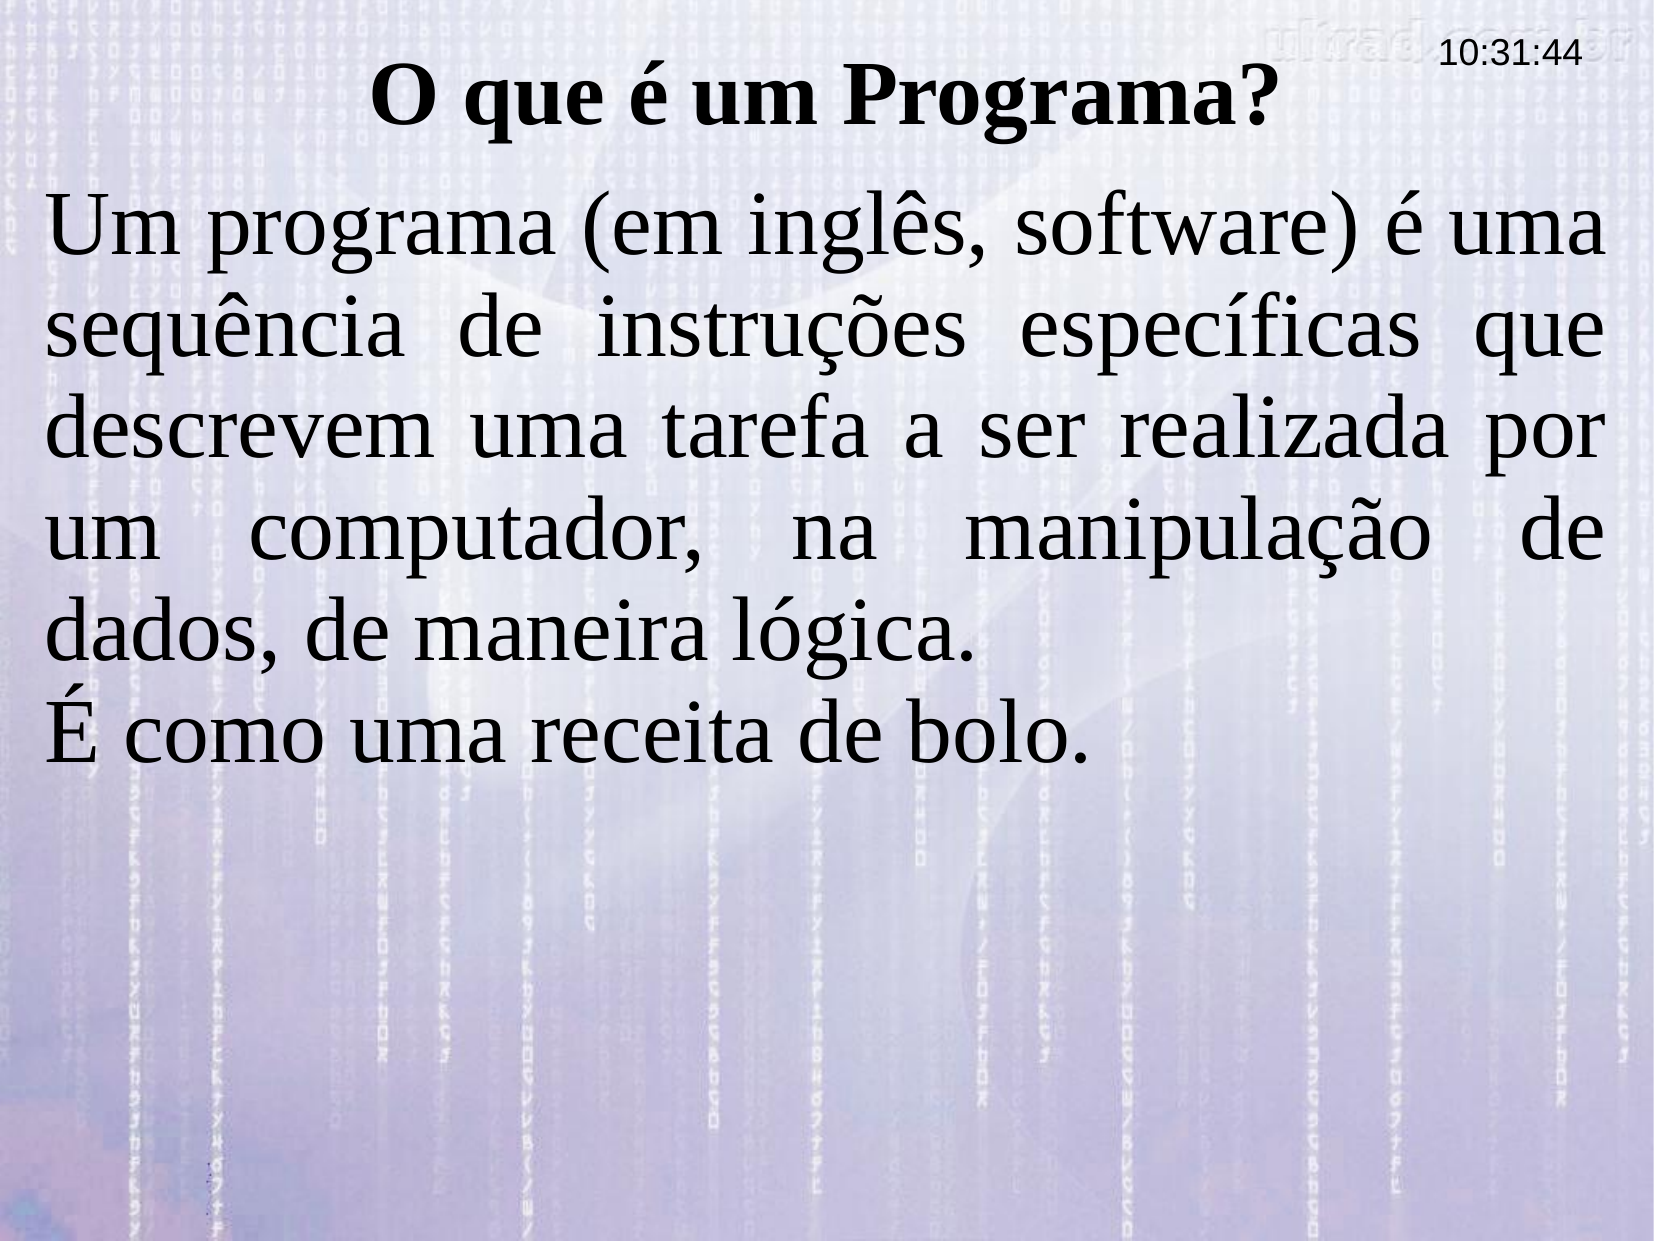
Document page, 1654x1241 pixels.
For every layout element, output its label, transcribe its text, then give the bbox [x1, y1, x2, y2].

picture [0, 0, 1654, 1241]
text_box 11:21:03 [1423, 23, 1631, 94]
text_box O que é um Programa? [29, 35, 1625, 165]
text_box Um programa (em inglês, software) é uma sequência de instruções específicas que descrevem uma tarefa a ser realizada por um computador, na manipulação de dados, de maneira lógica. É como uma receita de bolo. [29, 165, 1625, 847]
